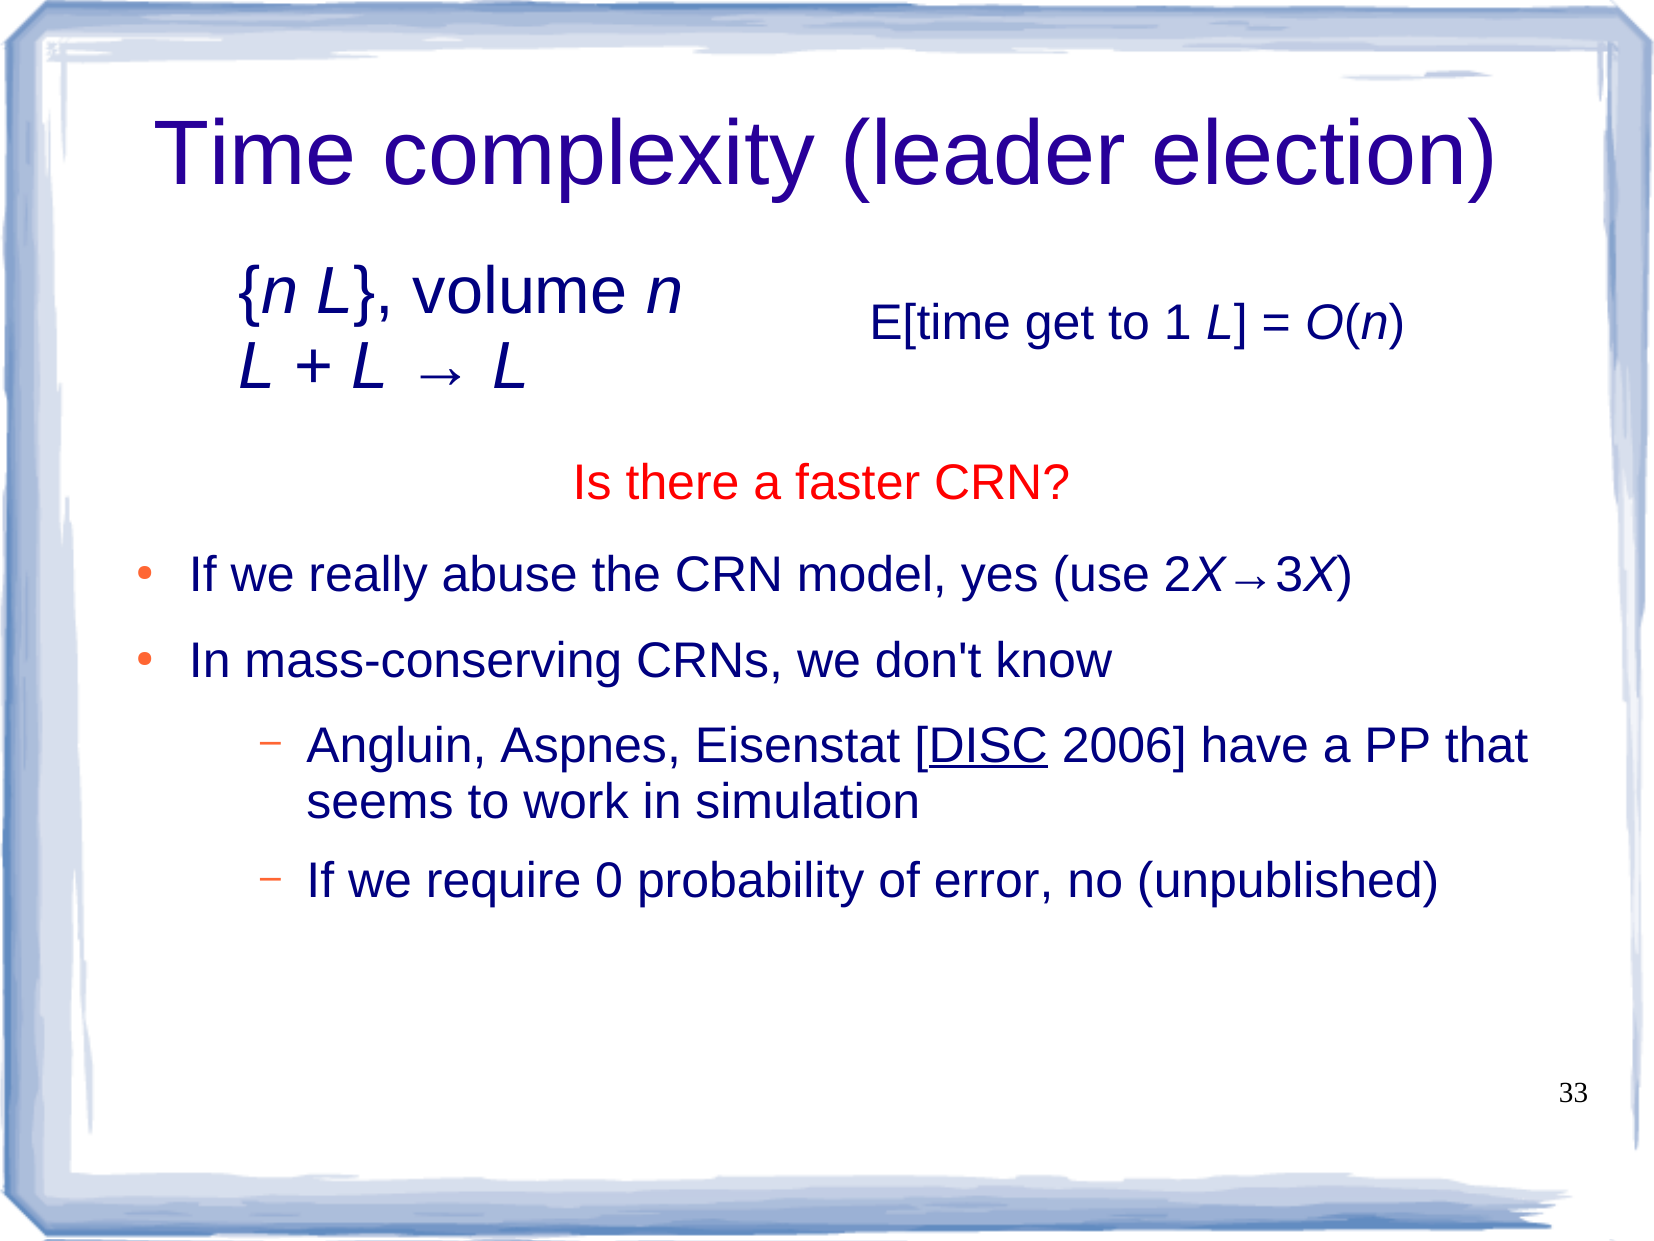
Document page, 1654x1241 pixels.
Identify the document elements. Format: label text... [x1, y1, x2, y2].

text_box E[time get to 1 L] = O(n) [854, 287, 1493, 359]
text_box Is there a faster CRN? [557, 446, 1100, 518]
list If we really abuse the CRN model, yes (use 2X→3X) In mass-conserving CRNs, we don't know Angluin, Aspnes, Eisenstat [DISC 2006] have a PP that seems to work in simulation If we require 0 probability of error, no (unpublished) [118, 546, 1571, 911]
title Time complexity (leader election) [82, 49, 1571, 257]
text_box {n L}, volume n L + L → L [224, 246, 738, 411]
picture [0, 0, 1654, 1241]
